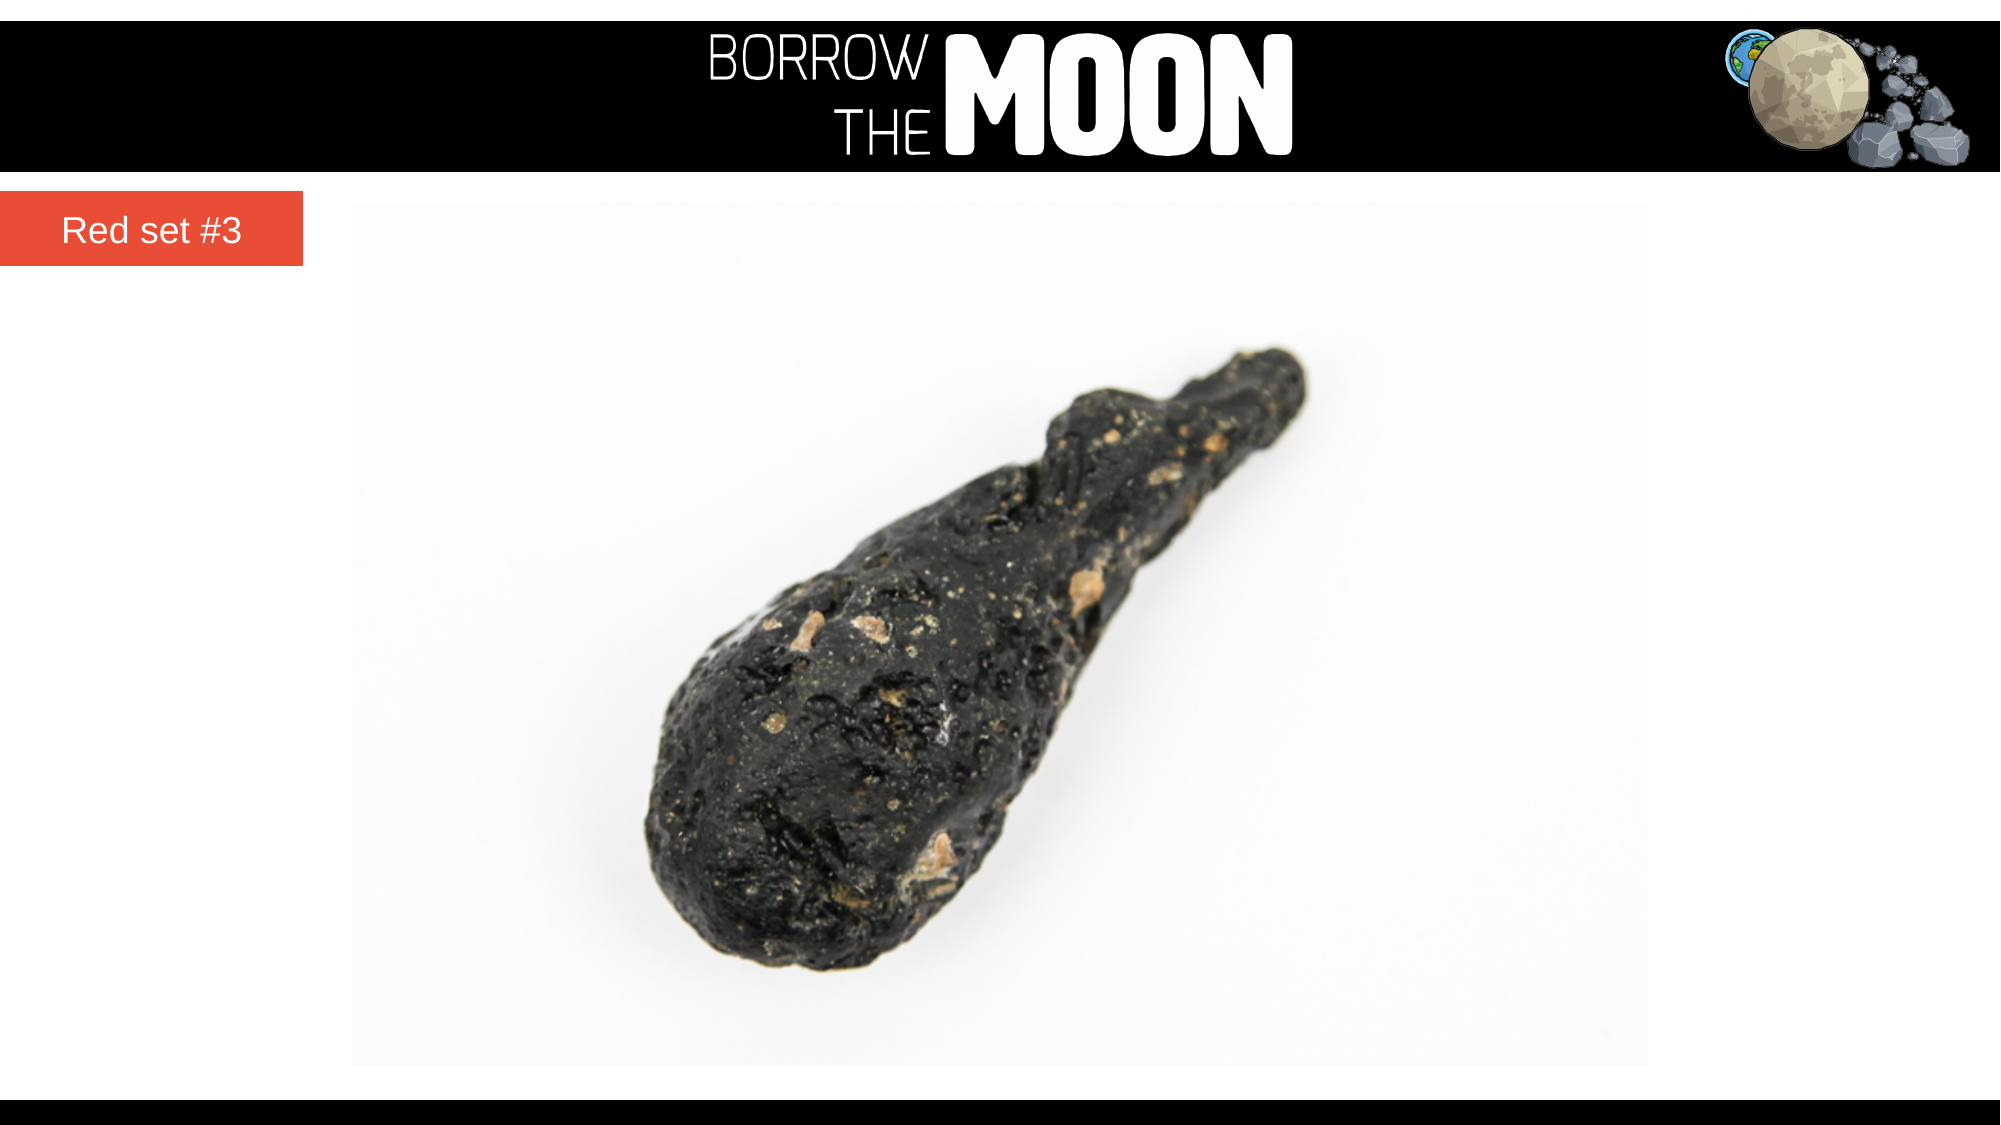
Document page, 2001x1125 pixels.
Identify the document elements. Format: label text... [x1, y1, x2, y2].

text_box Red set #3 [0, 191, 303, 266]
picture [352, 202, 1648, 1066]
